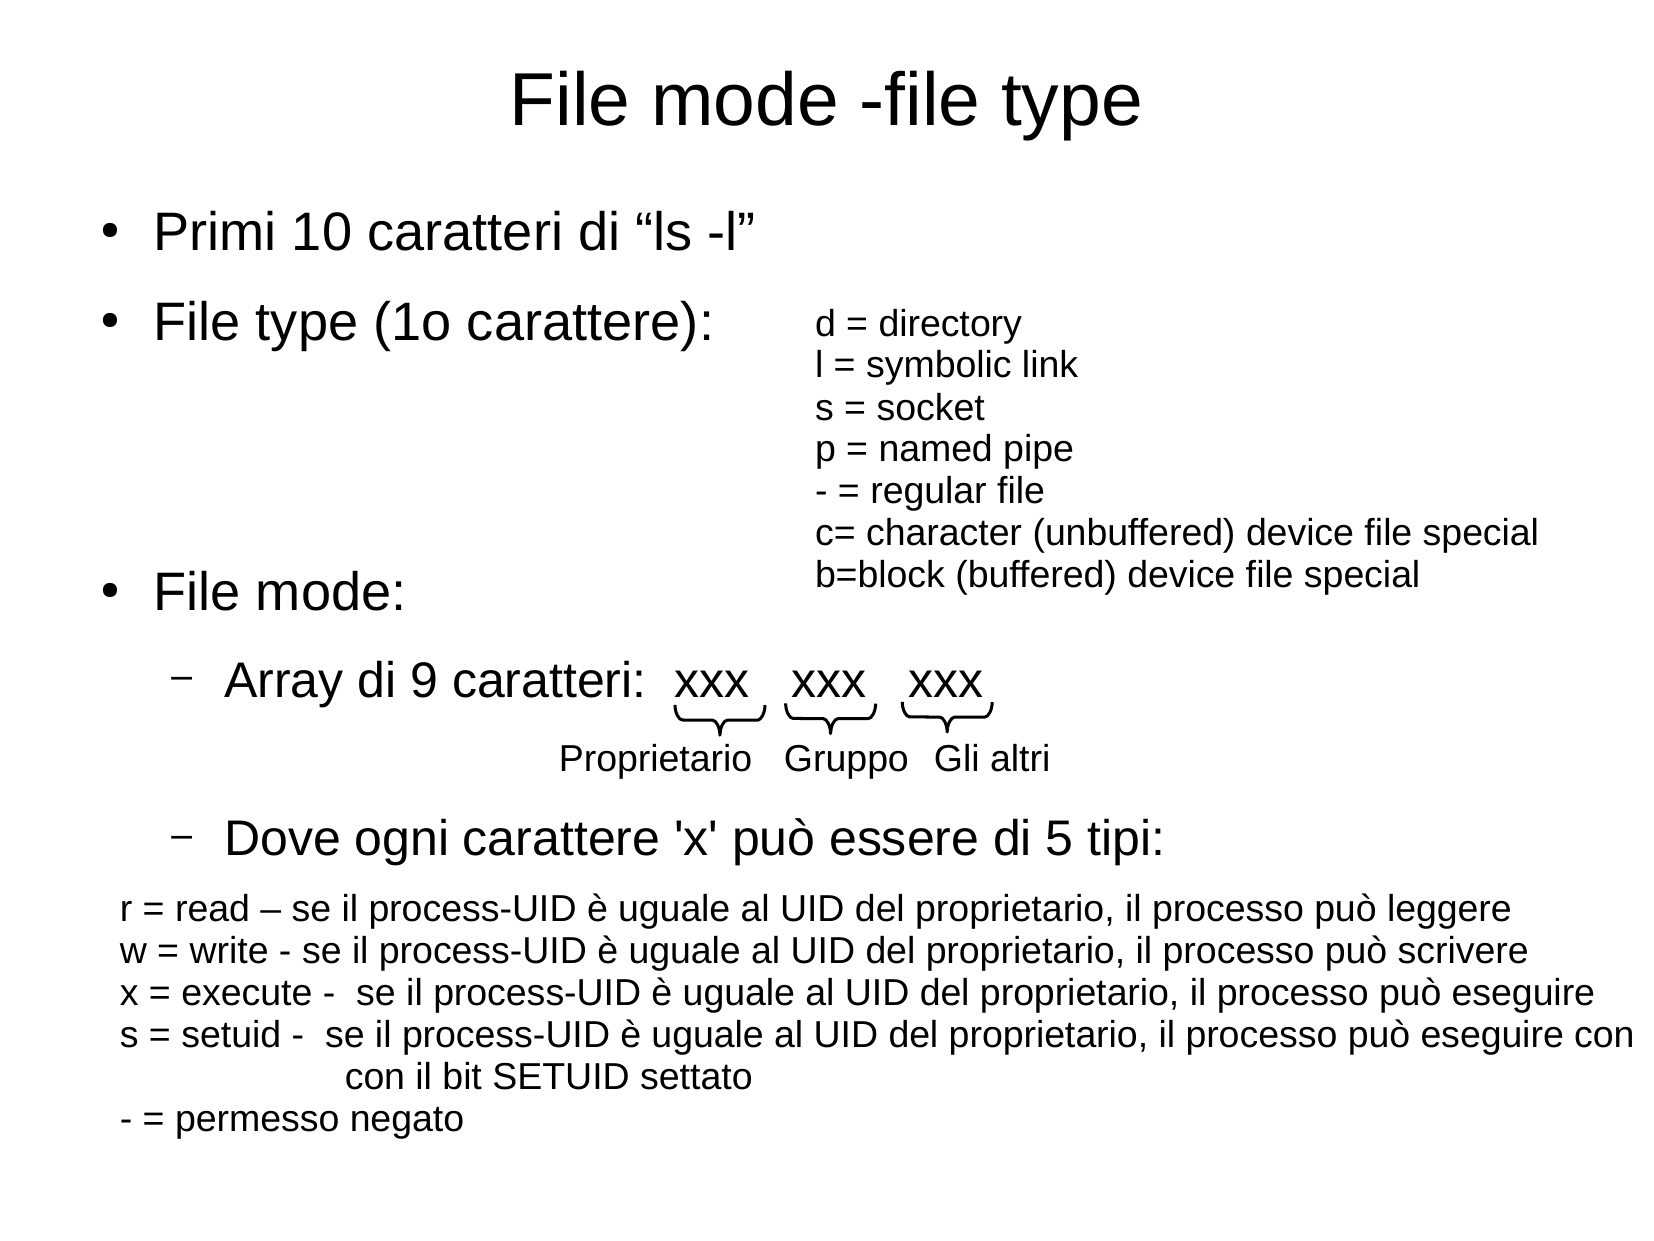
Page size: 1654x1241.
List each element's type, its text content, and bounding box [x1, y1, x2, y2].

text_box Proprietario Gruppo Gli altri [544, 729, 1190, 787]
title File mode -file type [82, 0, 1571, 204]
text_box r = read – se il process-UID è uguale al UID del proprietario, il processo può leggere w = write - se il process-UID è uguale al UID del proprietario, il processo può scrivere x = execute - se il process-UID è uguale al UID del proprietario, il processo può eseguire s = setuid - se il process-UID è uguale al UID del proprietario, il processo può eseguire con con il bit SETUID settato - = permesso negato [105, 880, 1654, 1190]
text_box d = directory l = symbolic link s = socket p = named pipe - = regular file c= character (unbuffered) device file special b=block (buffered) device file special [800, 294, 1638, 604]
list Primi 10 caratteri di “ls -l” File type (1o carattere): File mode: Array di 9 caratteri: xxx xxx xxx Dove ogni carattere 'x' può essere di 5 tipi: [82, 201, 1538, 1096]
